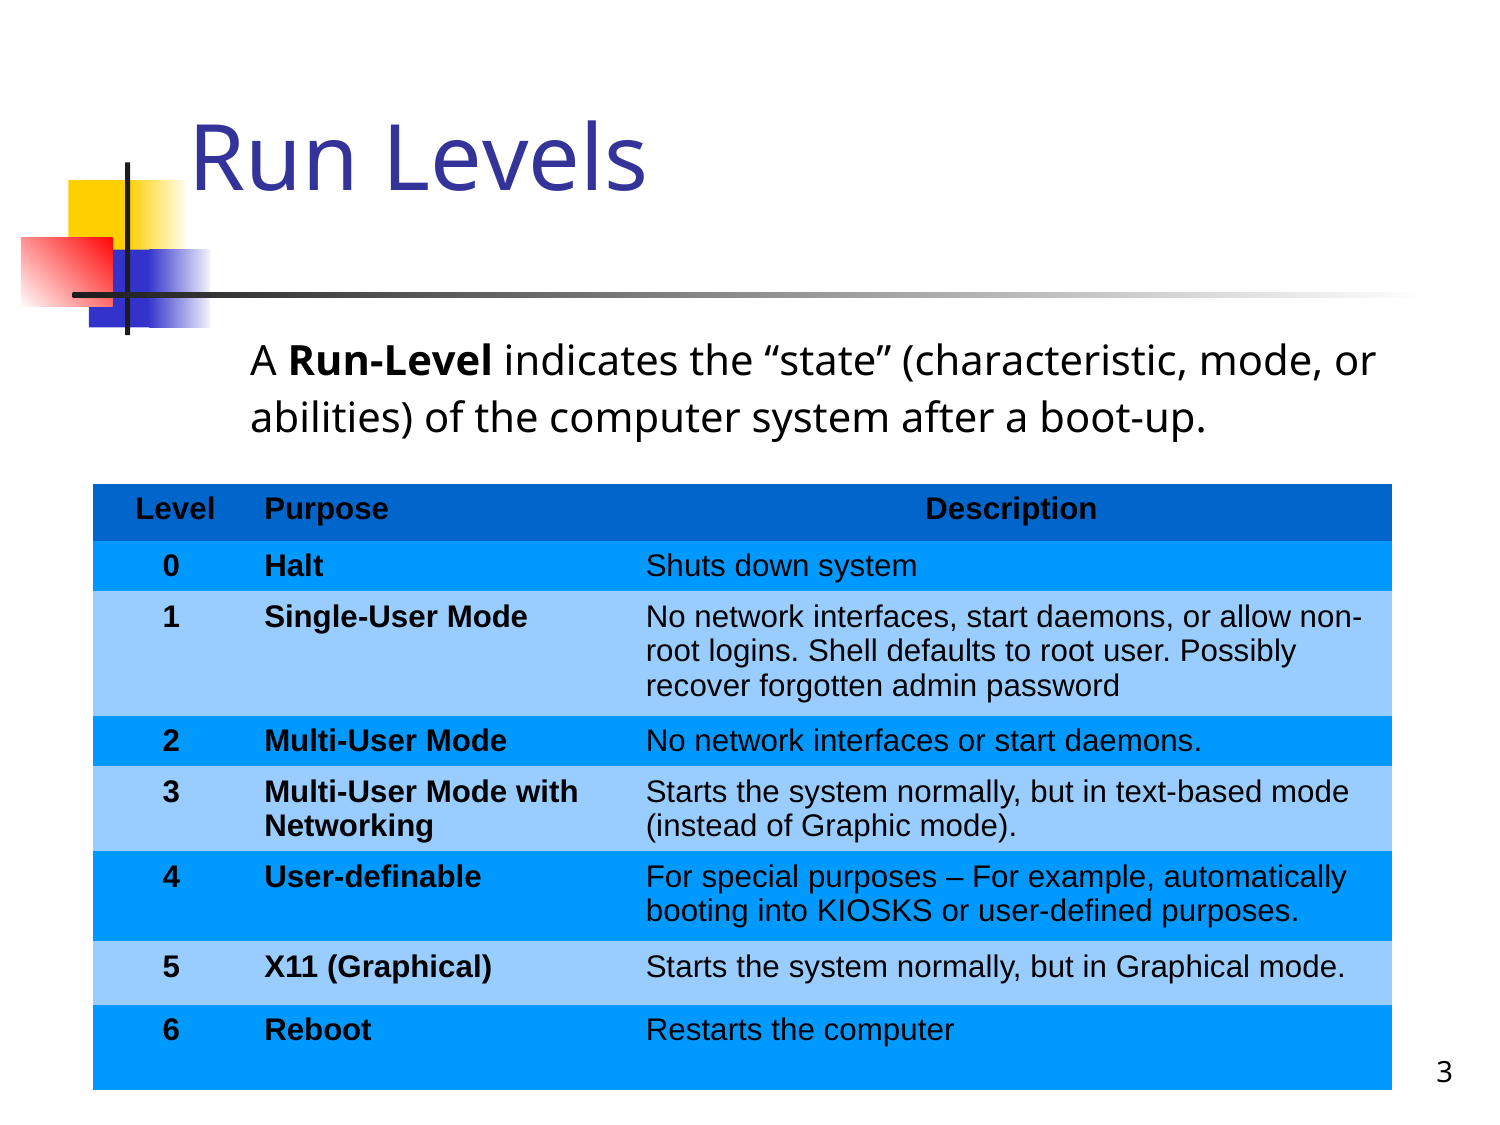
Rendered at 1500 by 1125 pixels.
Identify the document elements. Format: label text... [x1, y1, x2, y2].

table_cell 1 [93, 591, 250, 716]
table_cell X11 (Graphical) [250, 941, 631, 1005]
table_cell User-definable [250, 851, 631, 941]
table_cell Starts the system normally, but in Graphical mode. [631, 941, 1392, 1005]
table_cell 6 [93, 1005, 250, 1090]
table_cell Multi-User Mode [250, 716, 631, 766]
table_cell Reboot [250, 1005, 631, 1090]
table_cell Single-User Mode [250, 591, 631, 716]
table_cell 3 [93, 766, 250, 851]
table_cell Starts the system normally, but in text-based mode (instead of Graphic mode). [631, 766, 1392, 851]
table_cell 4 [93, 851, 250, 941]
table_cell 0 [93, 541, 250, 591]
table_cell Halt [250, 541, 631, 591]
list A Run-Level indicates the “state” (characteristic, mode, or abilities) of the computer system after a boot-up. [193, 331, 1469, 1059]
table_cell 5 [93, 941, 250, 1005]
table_cell For special purposes – For example, automatically booting into KIOSKS or user-defined purposes. [631, 851, 1392, 941]
table_cell Shuts down system [631, 541, 1392, 591]
table_header Description [631, 484, 1392, 541]
table_cell Multi-User Mode with Networking [250, 766, 631, 851]
table_cell 2 [93, 716, 250, 766]
title Run Levels [188, 42, 1468, 268]
table_cell No network interfaces, start daemons, or allow non-root logins. Shell defaults to root user. Possibly recover forgotten admin password [631, 591, 1392, 716]
table_header Purpose [250, 484, 631, 541]
table_cell No network interfaces or start daemons. [631, 716, 1392, 766]
table_header Level [93, 484, 250, 541]
table_cell Restarts the computer [631, 1005, 1392, 1090]
